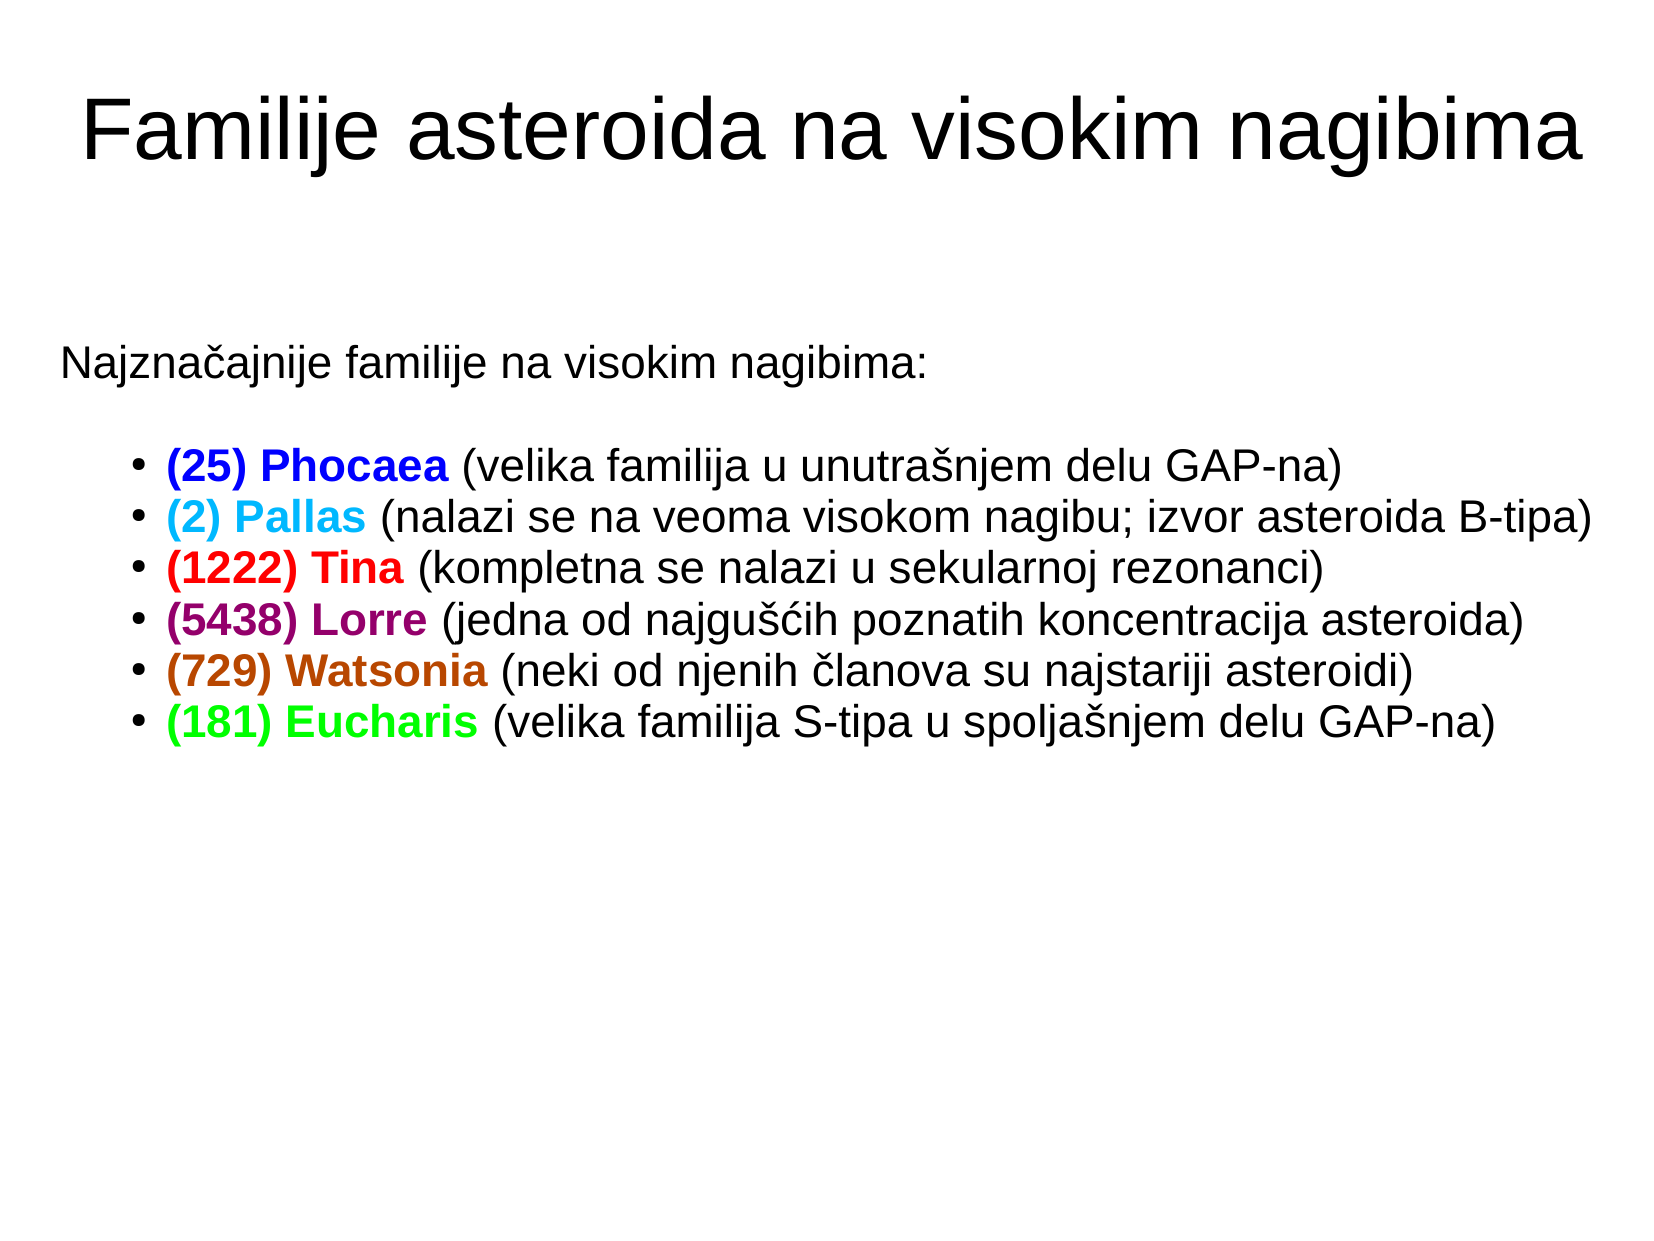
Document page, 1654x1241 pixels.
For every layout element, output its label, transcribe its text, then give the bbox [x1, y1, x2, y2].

title Familije asteroida na visokim nagibima [30, 79, 1636, 181]
text_box Najznačajnije familije na visokim nagibima: (25) Phocaea (velika familija u unutrašnjem delu GAP-na) (2) Pallas (nalazi se na veoma visokom nagibu; izvor asteroida B-tipa) (1222) Tina (kompletna se nalazi u sekularnoj rezonanci) (5438) Lorre (jedna od najgušćih poznatih koncentracija asteroida) (729) Watsonia (neki od njenih članova su najstariji asteroidi) (181) Eucharis (velika familija S-tipa u spoljašnjem delu GAP-na) [45, 330, 1636, 901]
